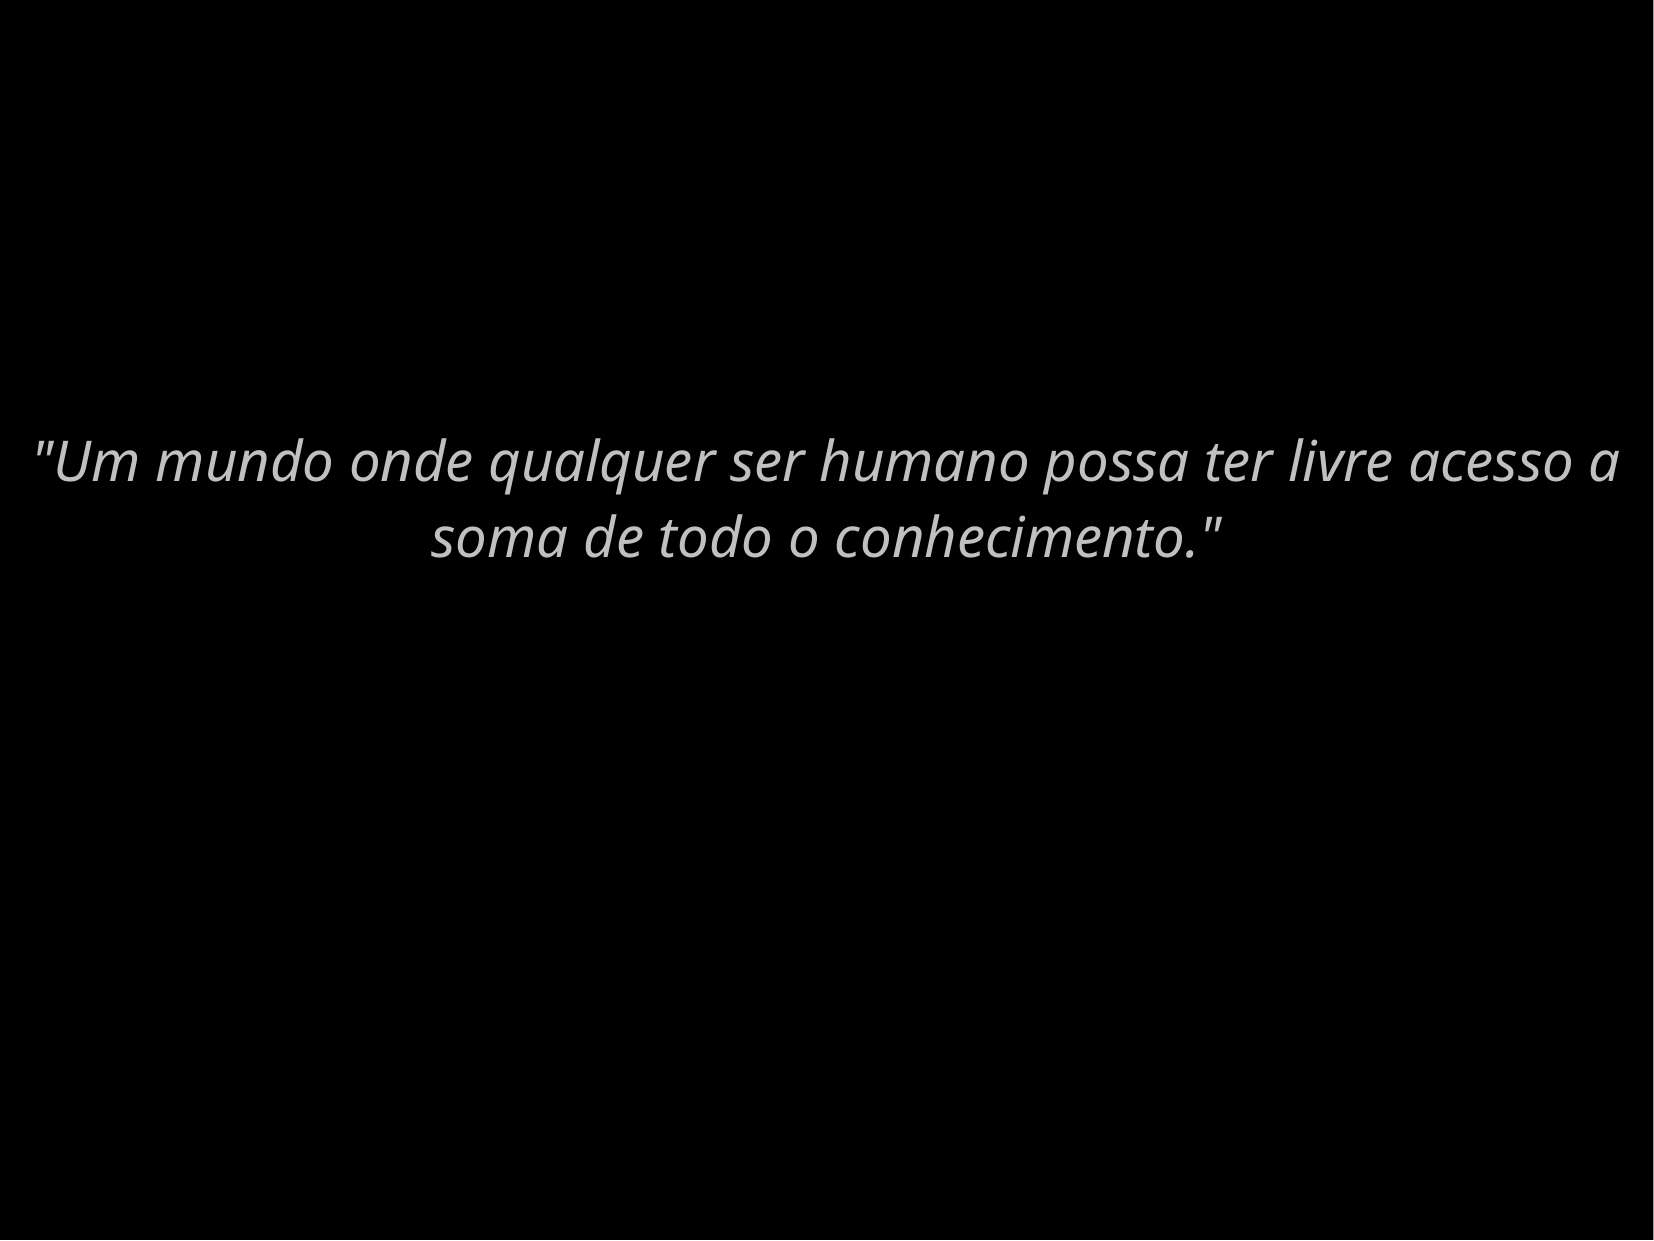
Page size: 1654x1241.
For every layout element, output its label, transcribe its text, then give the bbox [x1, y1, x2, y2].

text_box "Um mundo onde qualquer ser humano possa ter livre acesso a soma de todo o conhecimento." [0, 413, 1654, 552]
